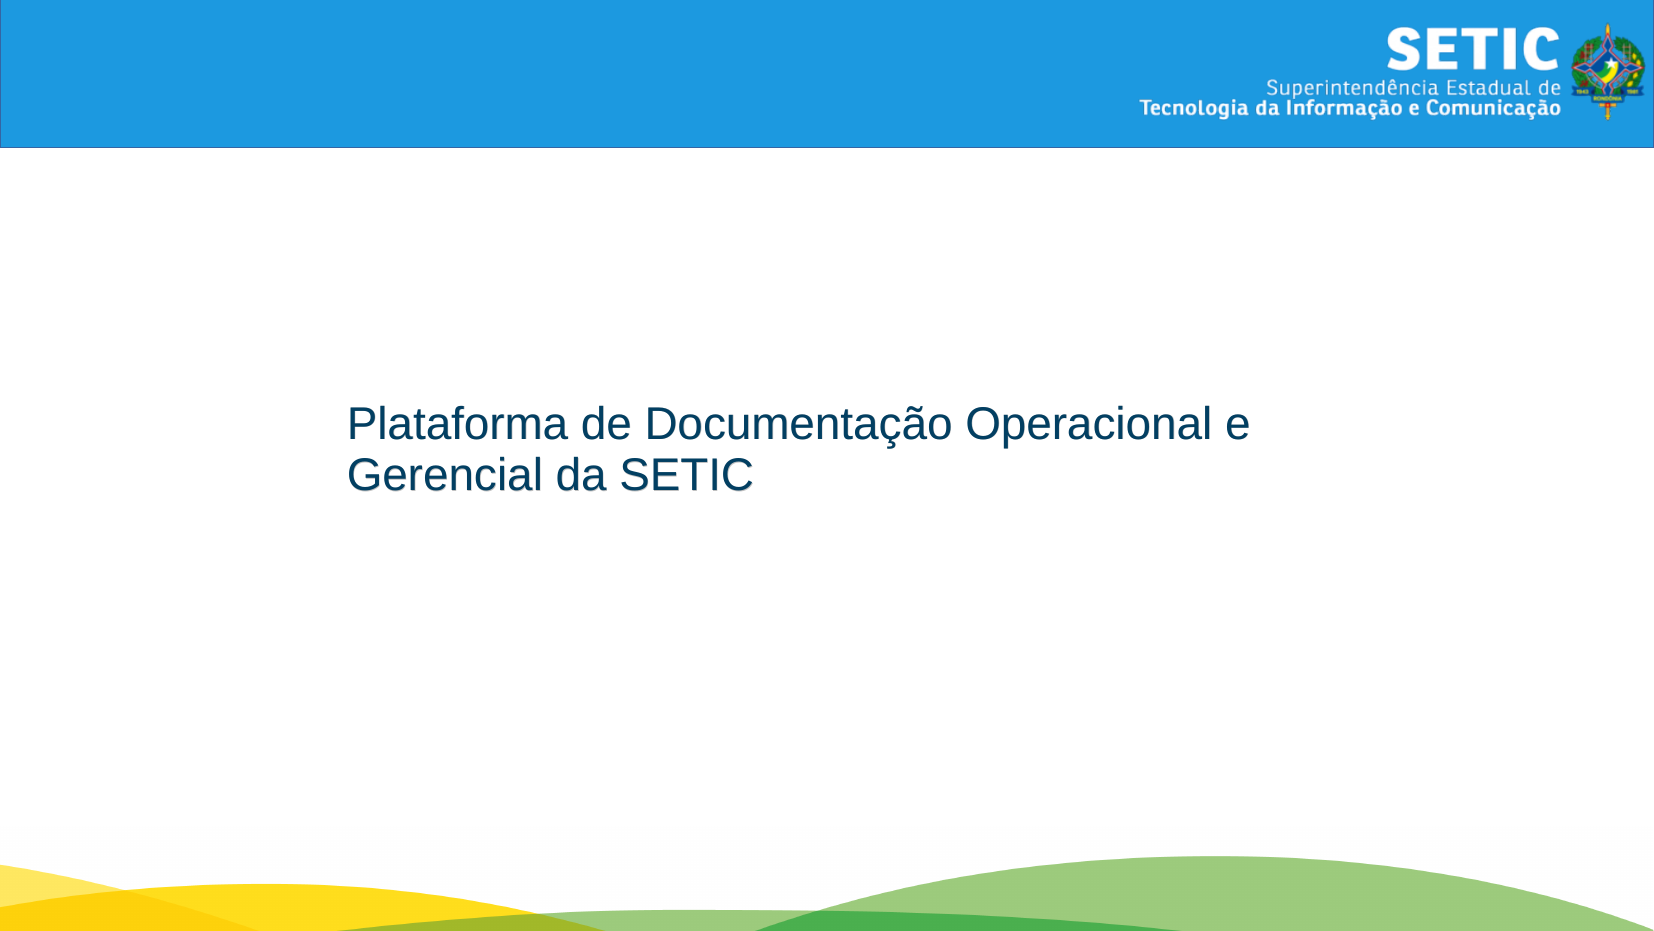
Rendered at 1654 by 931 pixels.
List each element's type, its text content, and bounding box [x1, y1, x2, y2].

text_box [0, 0, 1654, 148]
picture [1135, 23, 1566, 125]
picture [1570, 19, 1646, 125]
text_box Plataforma de Documentação Operacional e Gerencial da SETIC [332, 390, 1322, 541]
picture [0, 826, 1654, 931]
